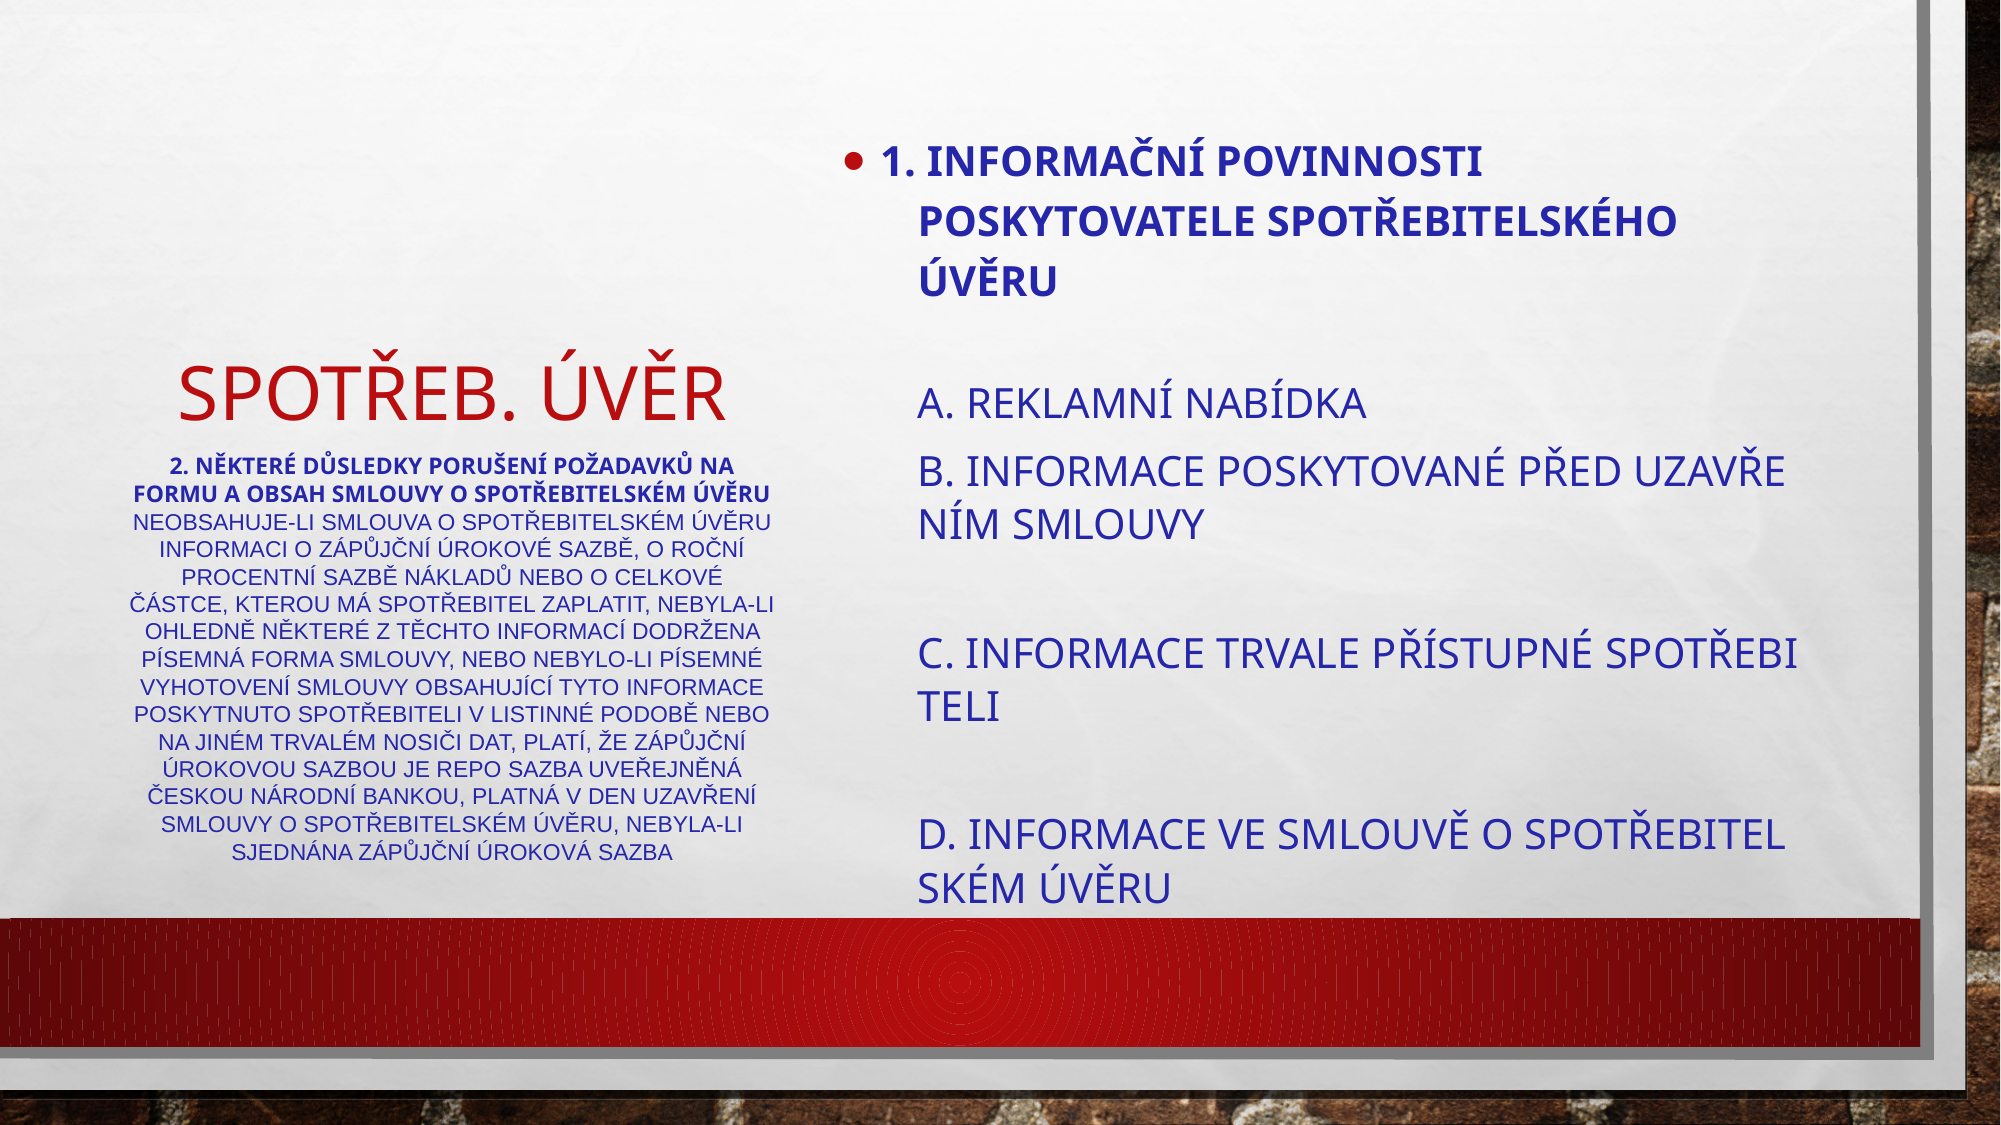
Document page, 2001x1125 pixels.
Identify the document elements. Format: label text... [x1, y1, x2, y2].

title Spotřeb. úvěr [113, 112, 791, 444]
list 1. Informační povinnosti poskytovatele spotřebitelského úvěru a. Reklamní nabídka b. Informace poskytované před uzavřením smlouvy c. Informace trvale přístupné spotřebiteli d. Informace ve smlouvě o spotřebitelském úvěru [827, 112, 1818, 882]
list 2. Některé důsledky porušení požadavků na formu a obsah smlouvy o spotřebitelském úvěru Neobsahuje-li smlouva o spotřebitelském úvěru informaci o zápůjční úrokové sazbě, o roční procentní sazbě nákladů nebo o celkové částce, kterou má spotřebitel zaplatit, nebyla-li ohledně některé z těchto informací dodržena písemná forma smlouvy, nebo nebylo-li písemné vyhotovení smlouvy obsahující tyto informace poskytnuto spotřebiteli v listinné podobě nebo na jiném trvalém nosiči dat, platí, že zápůjční úrokovou sazbou je repo sazba uveřejněná Českou národní bankou, platná v den uzavření smlouvy o spotřebitelském úvěru, nebyla-li sjednána zápůjční úroková sazba [113, 444, 791, 882]
